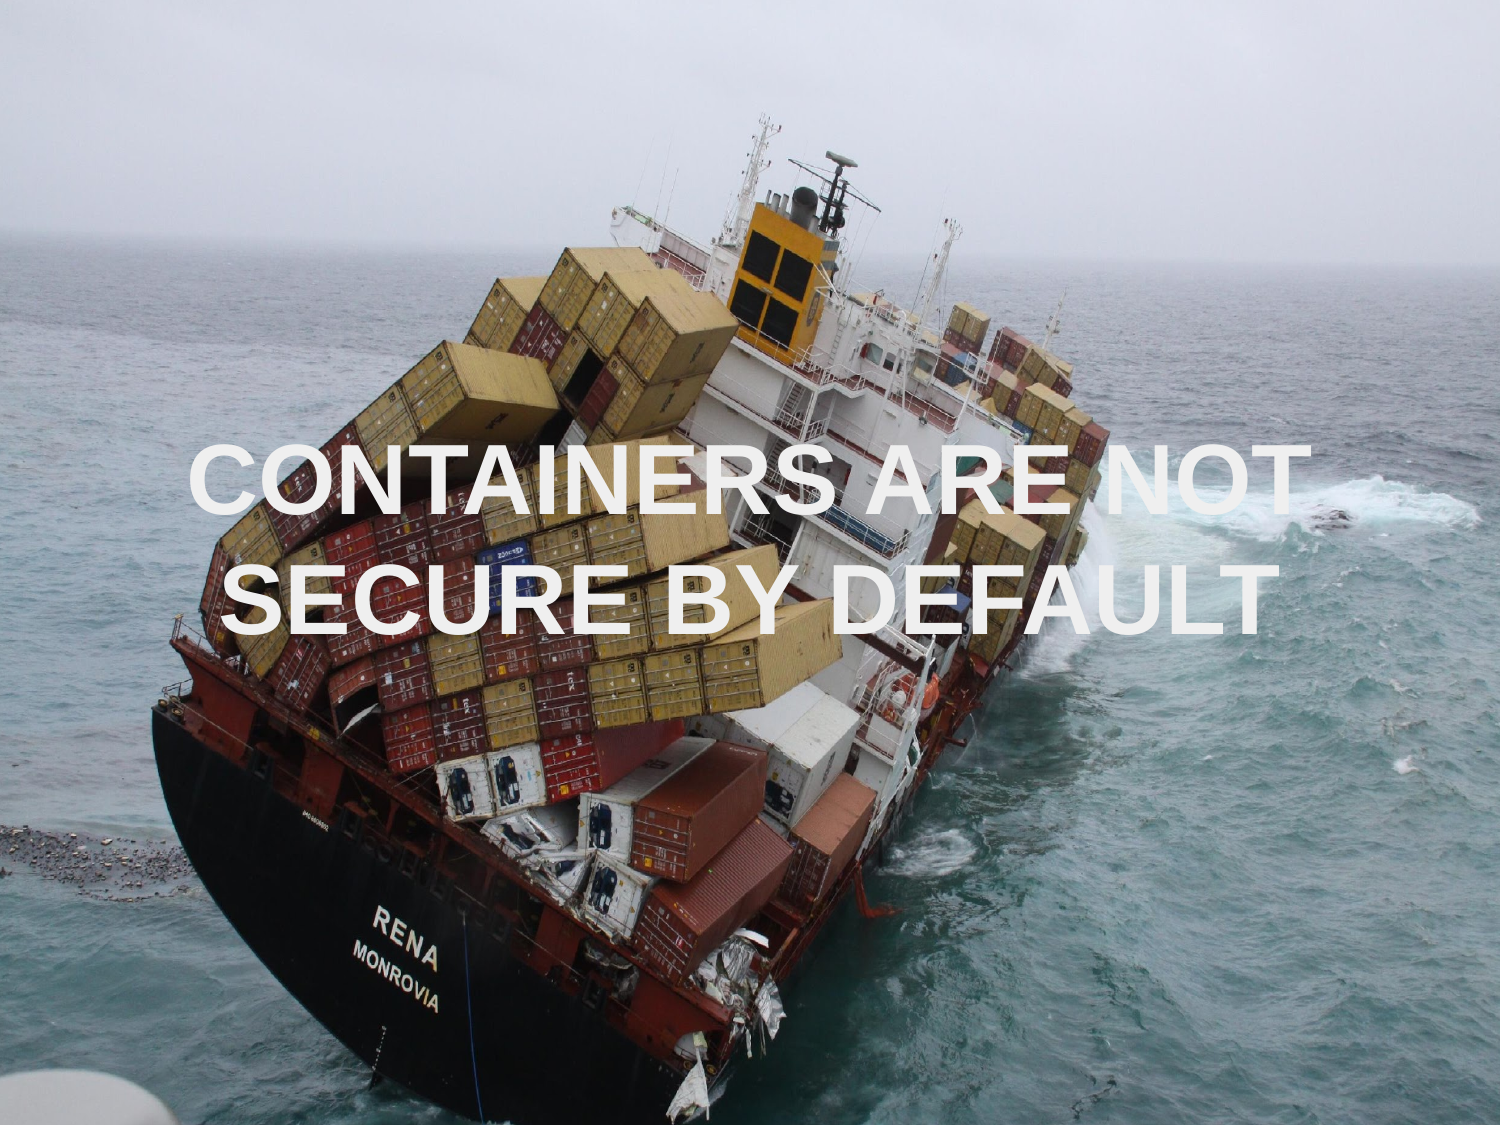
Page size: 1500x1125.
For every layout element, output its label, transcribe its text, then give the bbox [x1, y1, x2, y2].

picture [0, 0, 1500, 1125]
title CONTAINERS ARE NOT SECURE BY DEFAULT [51, 310, 1449, 759]
